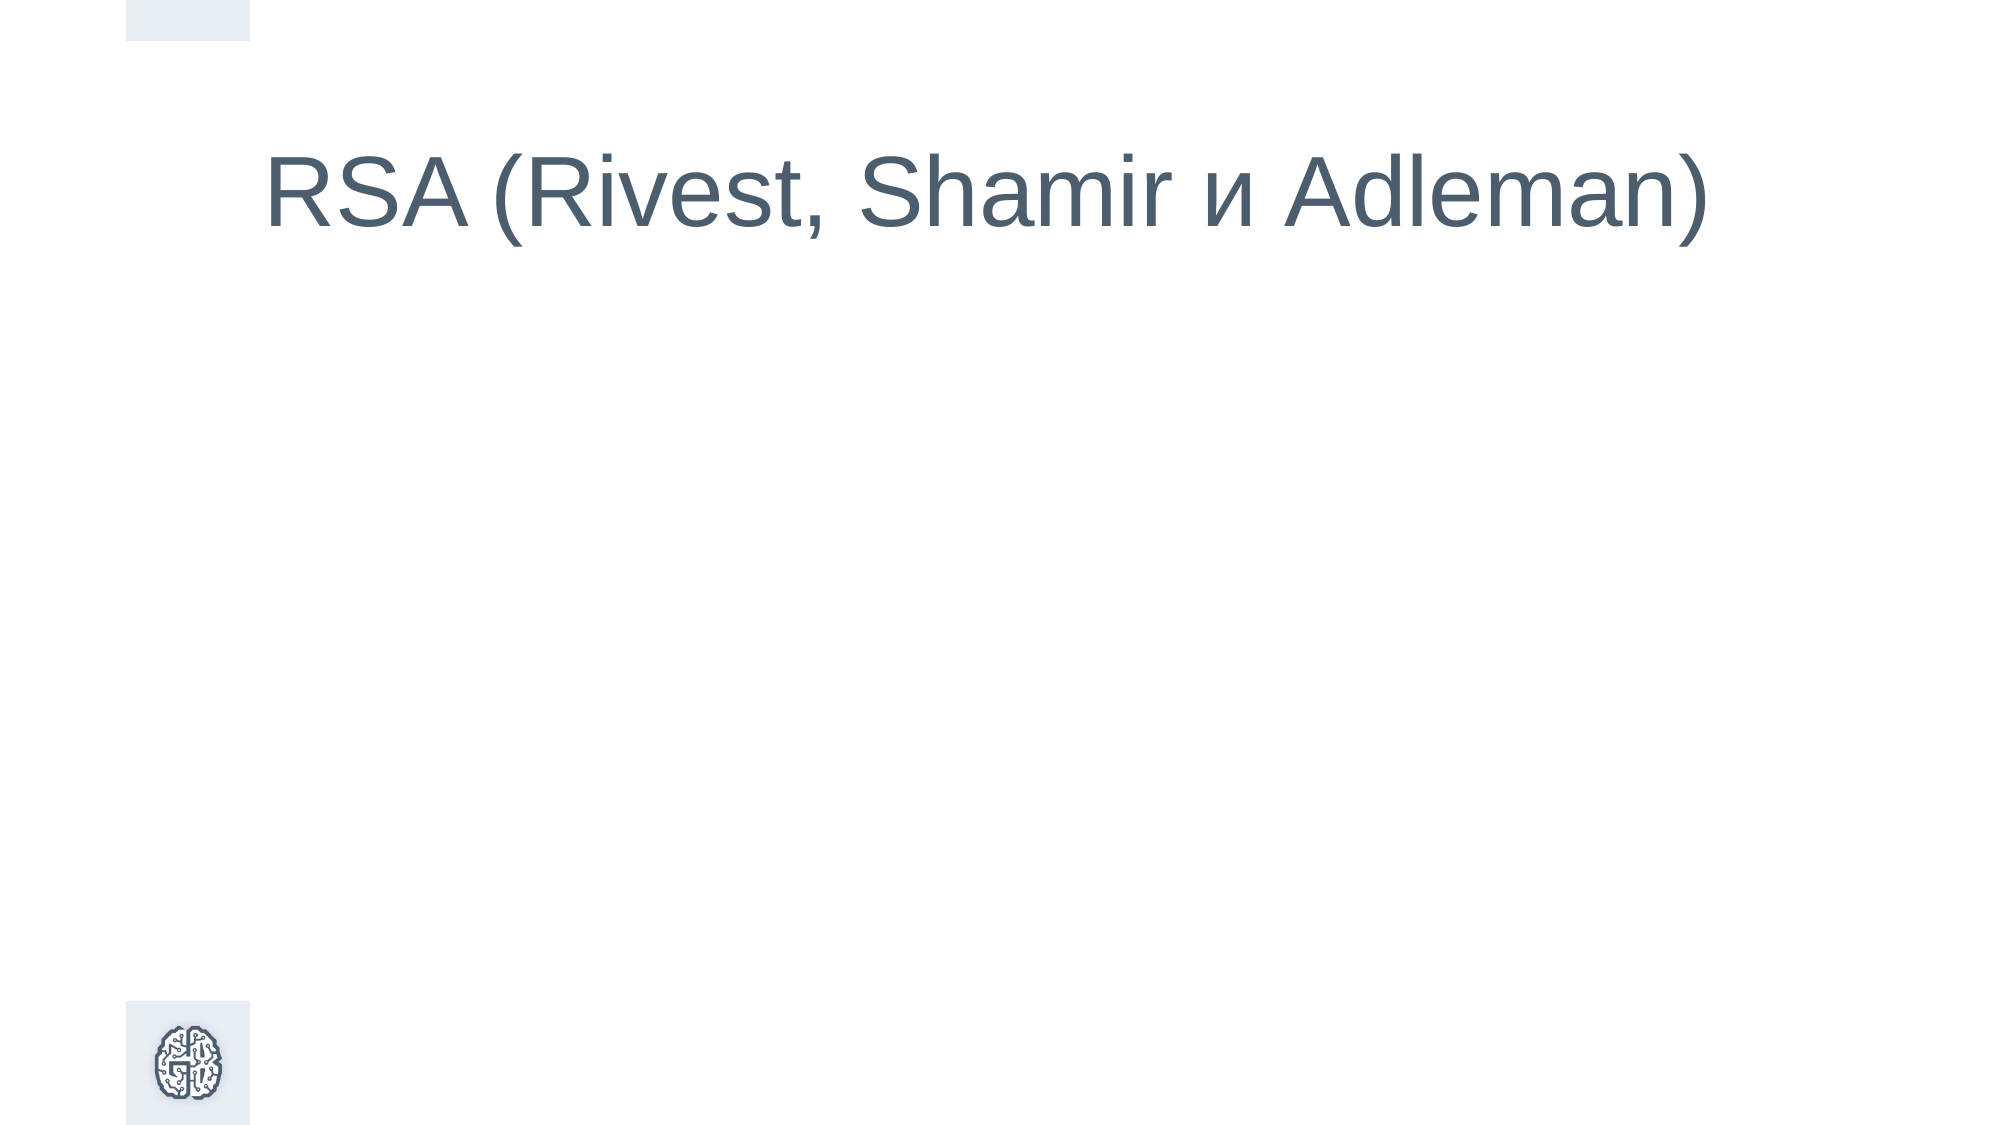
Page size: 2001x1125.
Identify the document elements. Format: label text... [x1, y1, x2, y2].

picture [144, 1016, 232, 1110]
title RSA (Rivest, Shamir и Adleman) [248, 124, 1752, 372]
